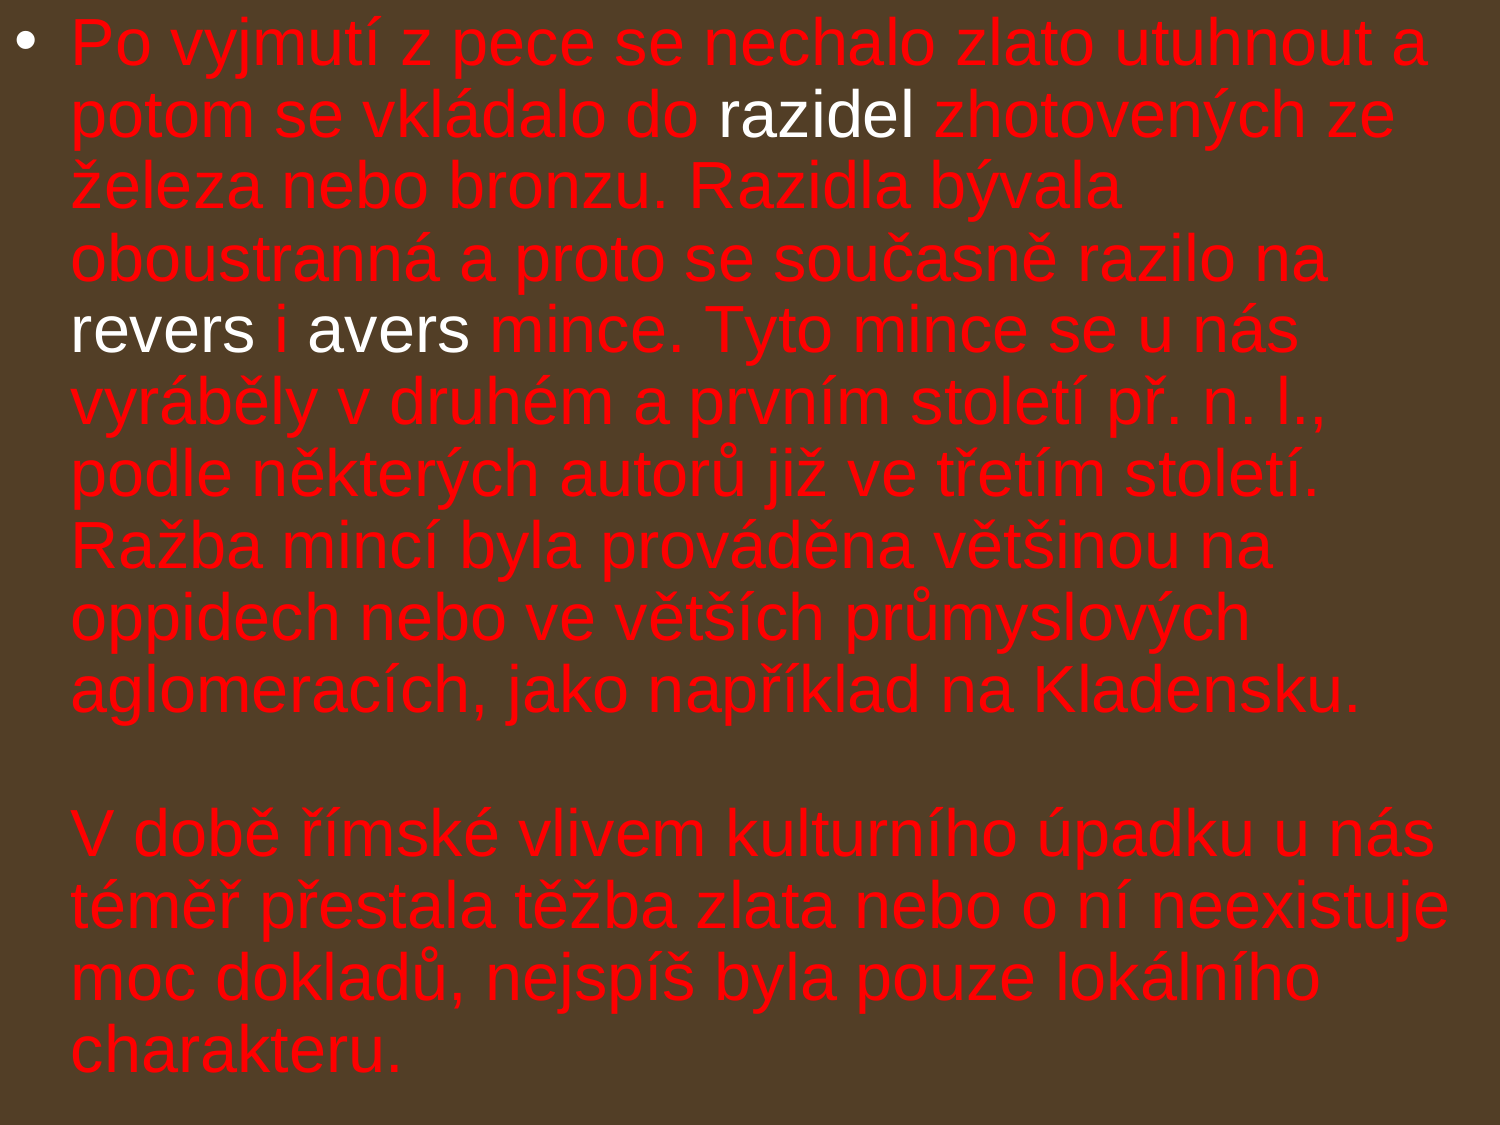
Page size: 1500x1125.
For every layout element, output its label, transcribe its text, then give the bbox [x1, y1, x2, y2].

list Po vyjmutí z pece se nechalo zlato utuhnout a potom se vkládalo do razidel zhotovených ze železa nebo bronzu. Razidla bývala oboustranná a proto se současně razilo na revers i avers mince. Tyto mince se u nás vyráběly v druhém a prvním století př. n. l., podle některých autorů již ve třetím století. Ražba mincí byla prováděna většinou na oppidech nebo ve větších průmyslových aglomeracích, jako například na Kladensku. V době římské vlivem kulturního úpadku u nás téměř přestala těžba zlata nebo o ní neexistuje moc dokladů, nejspíš byla pouze lokálního charakteru. [0, 0, 1500, 1125]
